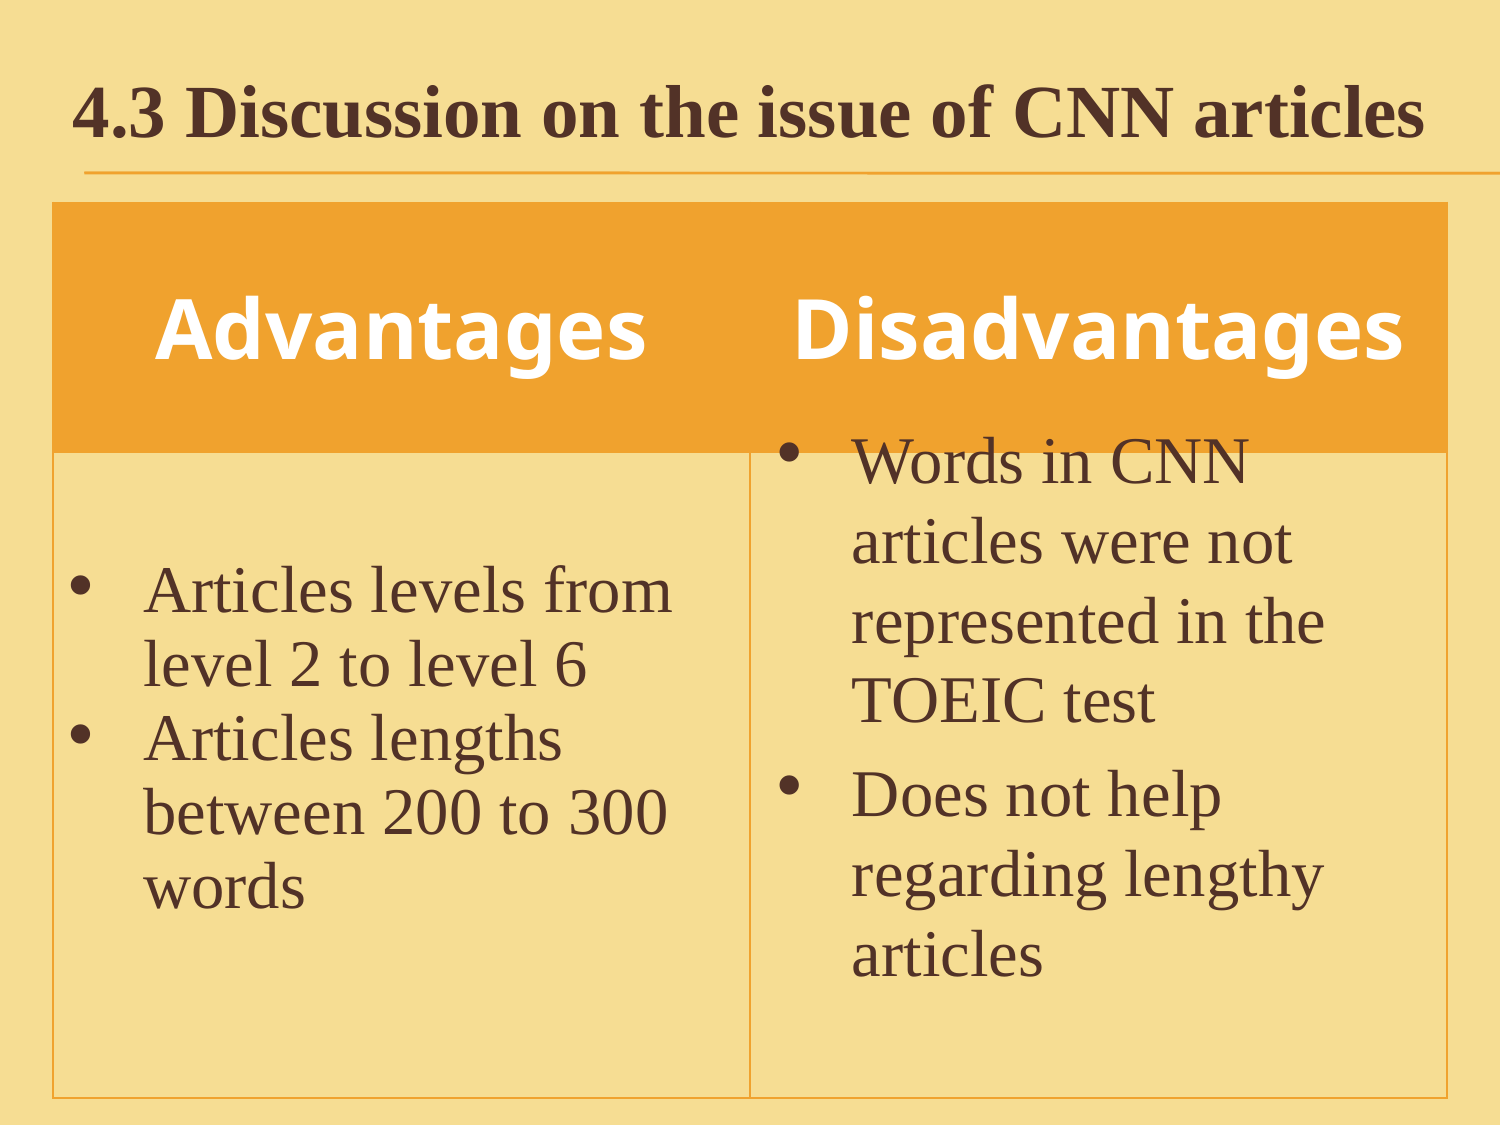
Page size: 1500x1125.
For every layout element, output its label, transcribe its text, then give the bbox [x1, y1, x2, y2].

text_box Words in CNN articles were not represented in the TOEIC test Does not help regarding lengthy articles [761, 408, 1425, 1024]
text_box 4.3 Discussion on the issue of CNN articles [0, 19, 1500, 203]
table_header Disadvantages [751, 203, 1446, 451]
table_header Advantages [54, 203, 749, 451]
table_cell [751, 453, 1446, 1097]
table_cell Articles levels from level 2 to level 6 Articles lengths between 200 to 300 words [54, 453, 749, 1097]
